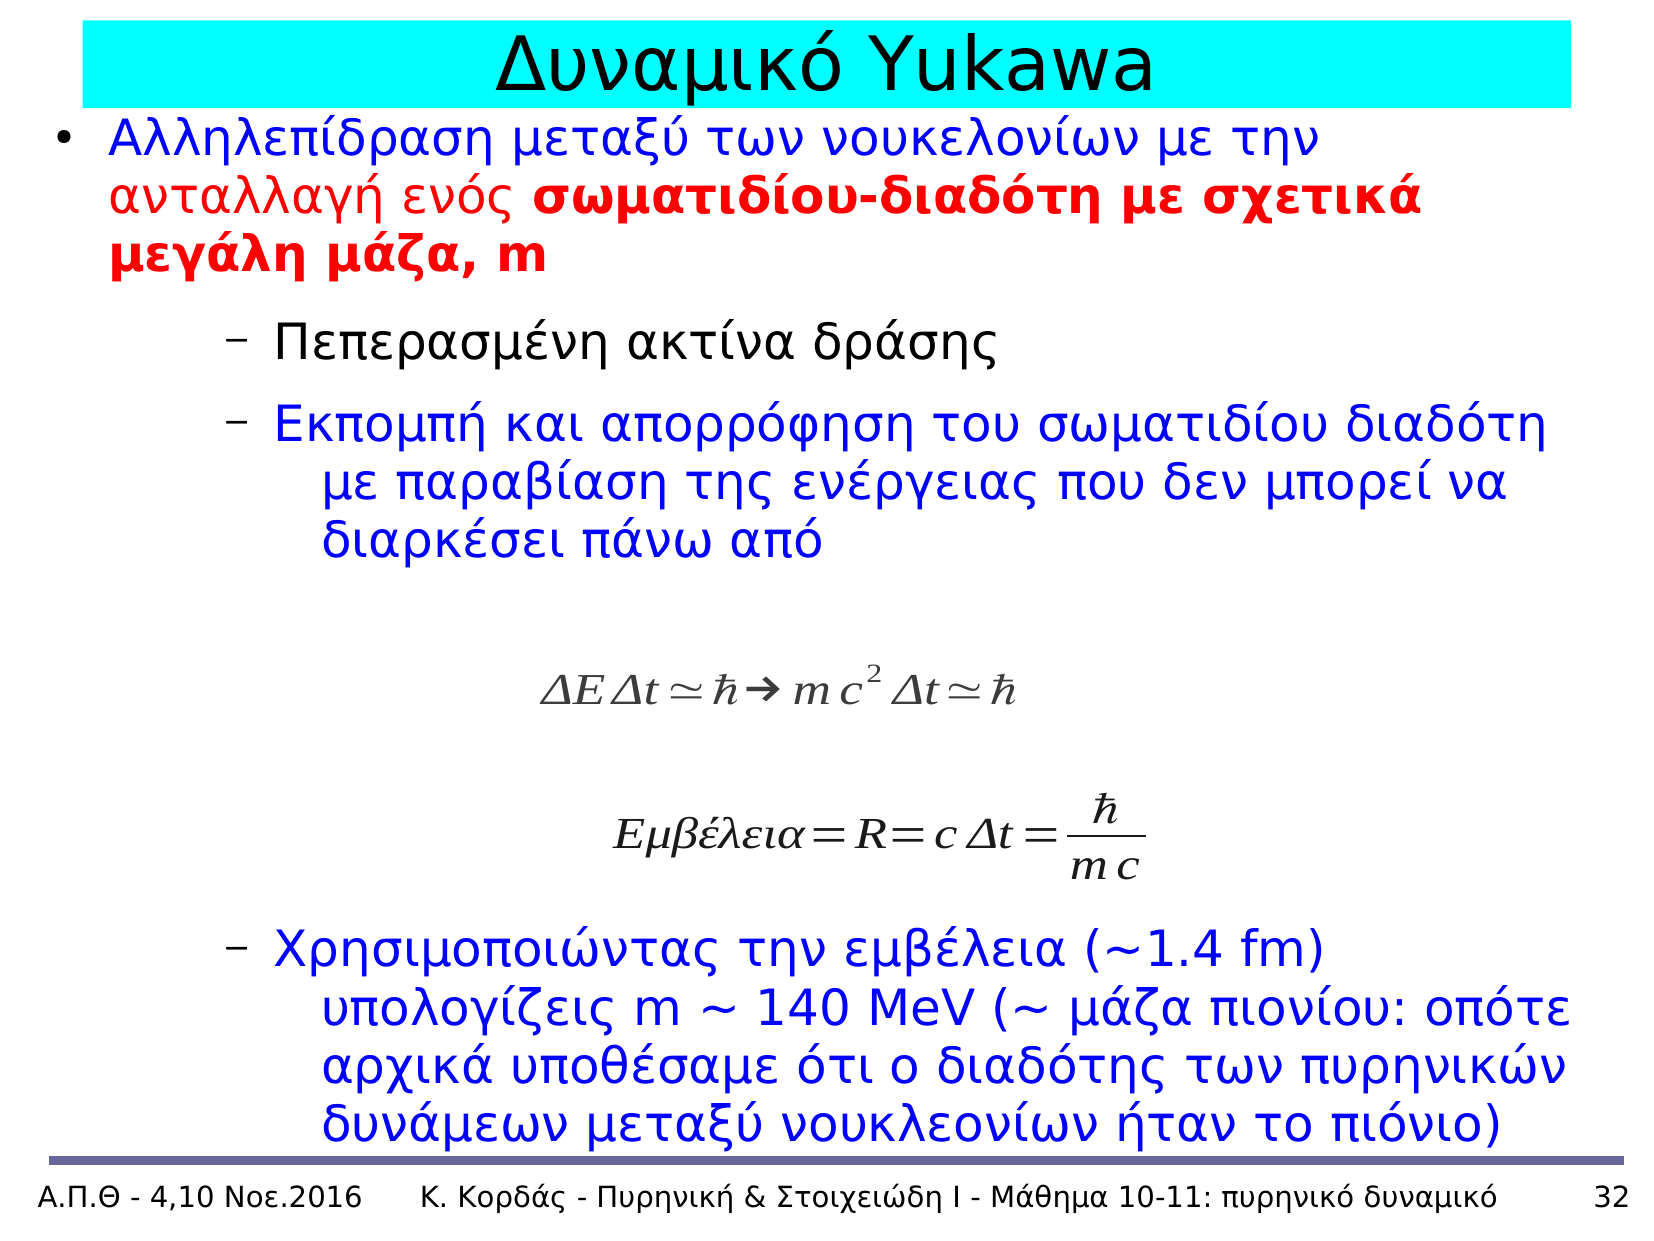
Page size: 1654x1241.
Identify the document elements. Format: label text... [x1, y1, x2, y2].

chart [600, 787, 1161, 892]
list Αλληλεπίδραση μεταξύ των νουκελονίων με την ανταλλαγή ενός σωματιδίου-διαδότη με σχετικά μεγάλη μάζα, m Πεπερασμένη ακτίνα δράσης Εκπομπή και απορρόφηση του σωματιδίου διαδότη με παραβίαση της ενέργειας που δεν μπορεί να διαρκέσει πάνω από Χρησιμοποιώντας την εμβέλεια (~1.4 fm) υπολογίζεις m ~ 140 MeV (~ μάζα πιονίου: οπότε αρχικά υποθέσαμε ότι ο διαδότης των πυρηνικών δυνάμεων μεταξύ νουκλεονίων ήταν το πιόνιο) [37, 108, 1613, 1158]
chart [525, 657, 1031, 717]
title Δυναμικό Yukawa [82, 20, 1571, 108]
